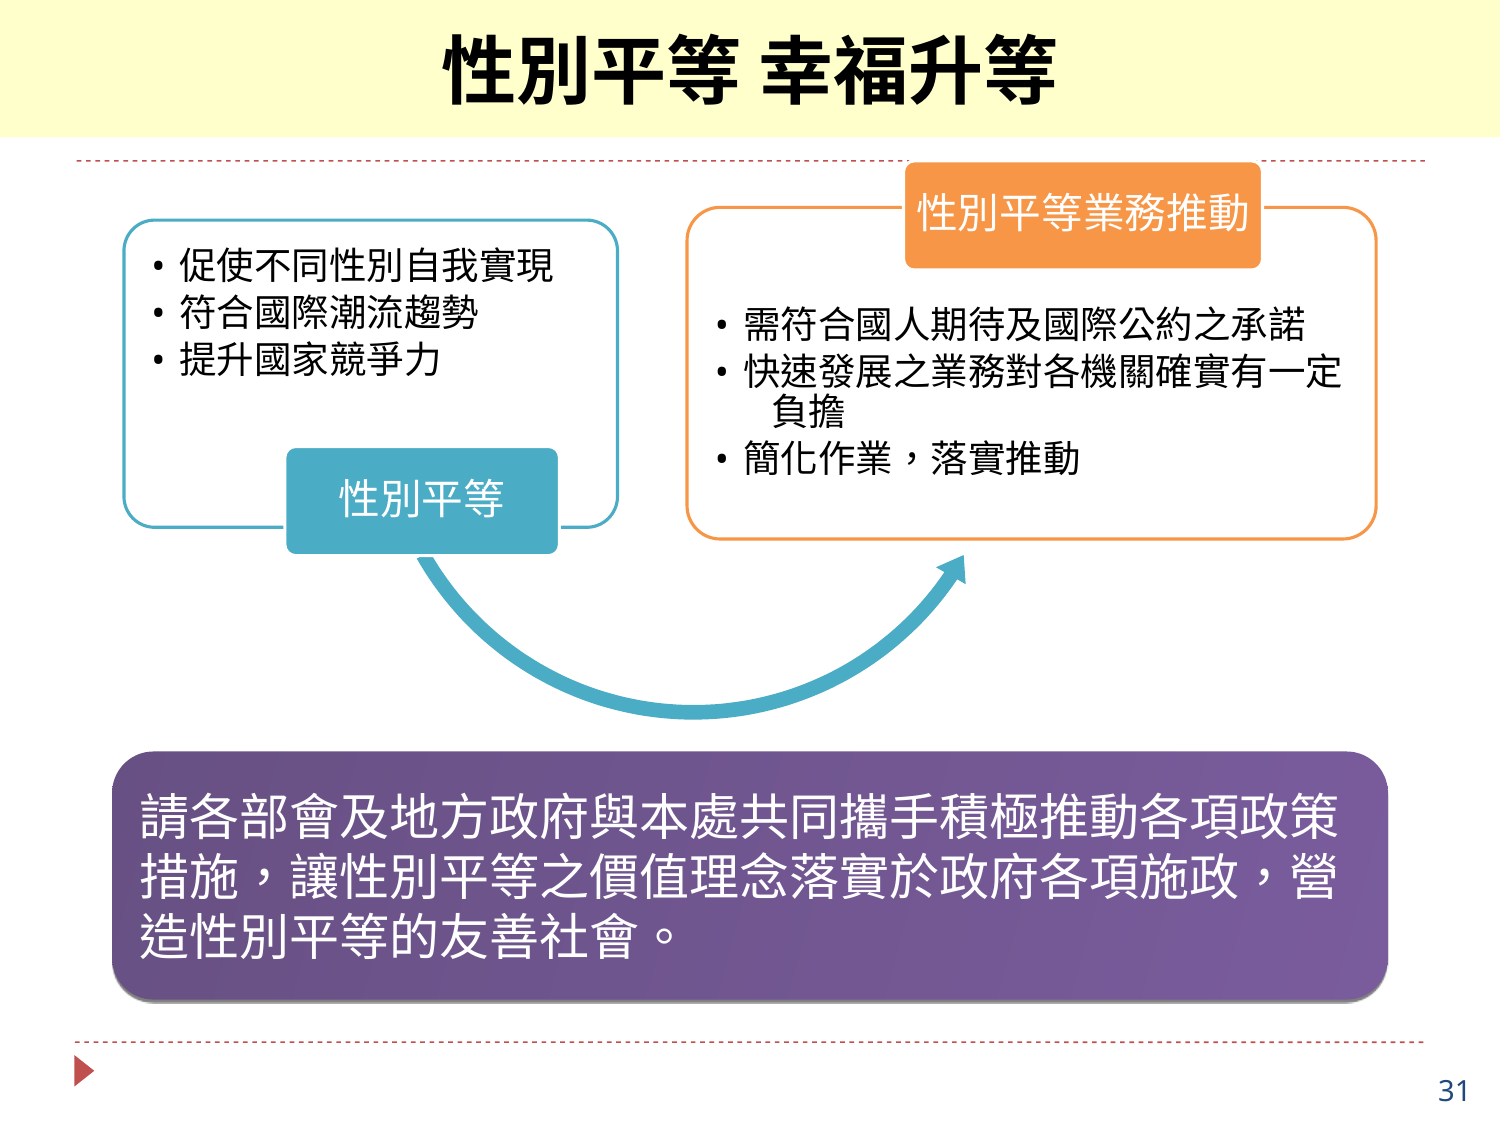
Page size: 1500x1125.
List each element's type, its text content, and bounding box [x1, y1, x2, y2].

text_box [416, 555, 966, 720]
text_box 需符合國人期待及國際公約之承諾 快速發展之業務對各機關確實有一定負擔 簡化作業，落實推動 [687, 207, 1377, 539]
text_box 請各部會及地方政府與本處共同攜手積極推動各項政策措施，讓性別平等之價值理念落實於政府各項施政，營造性別平等的友善社會。 [112, 751, 1388, 1000]
text_box 31 [1423, 1065, 1500, 1125]
text_box 促使不同性別自我實現 符合國際潮流趨勢 提升國家競爭力 [123, 220, 618, 528]
text_box 性別平等 幸福升等 [0, 0, 1500, 138]
text_box 性別平等業務推動 [903, 160, 1263, 271]
text_box 性別平等 [284, 446, 560, 556]
